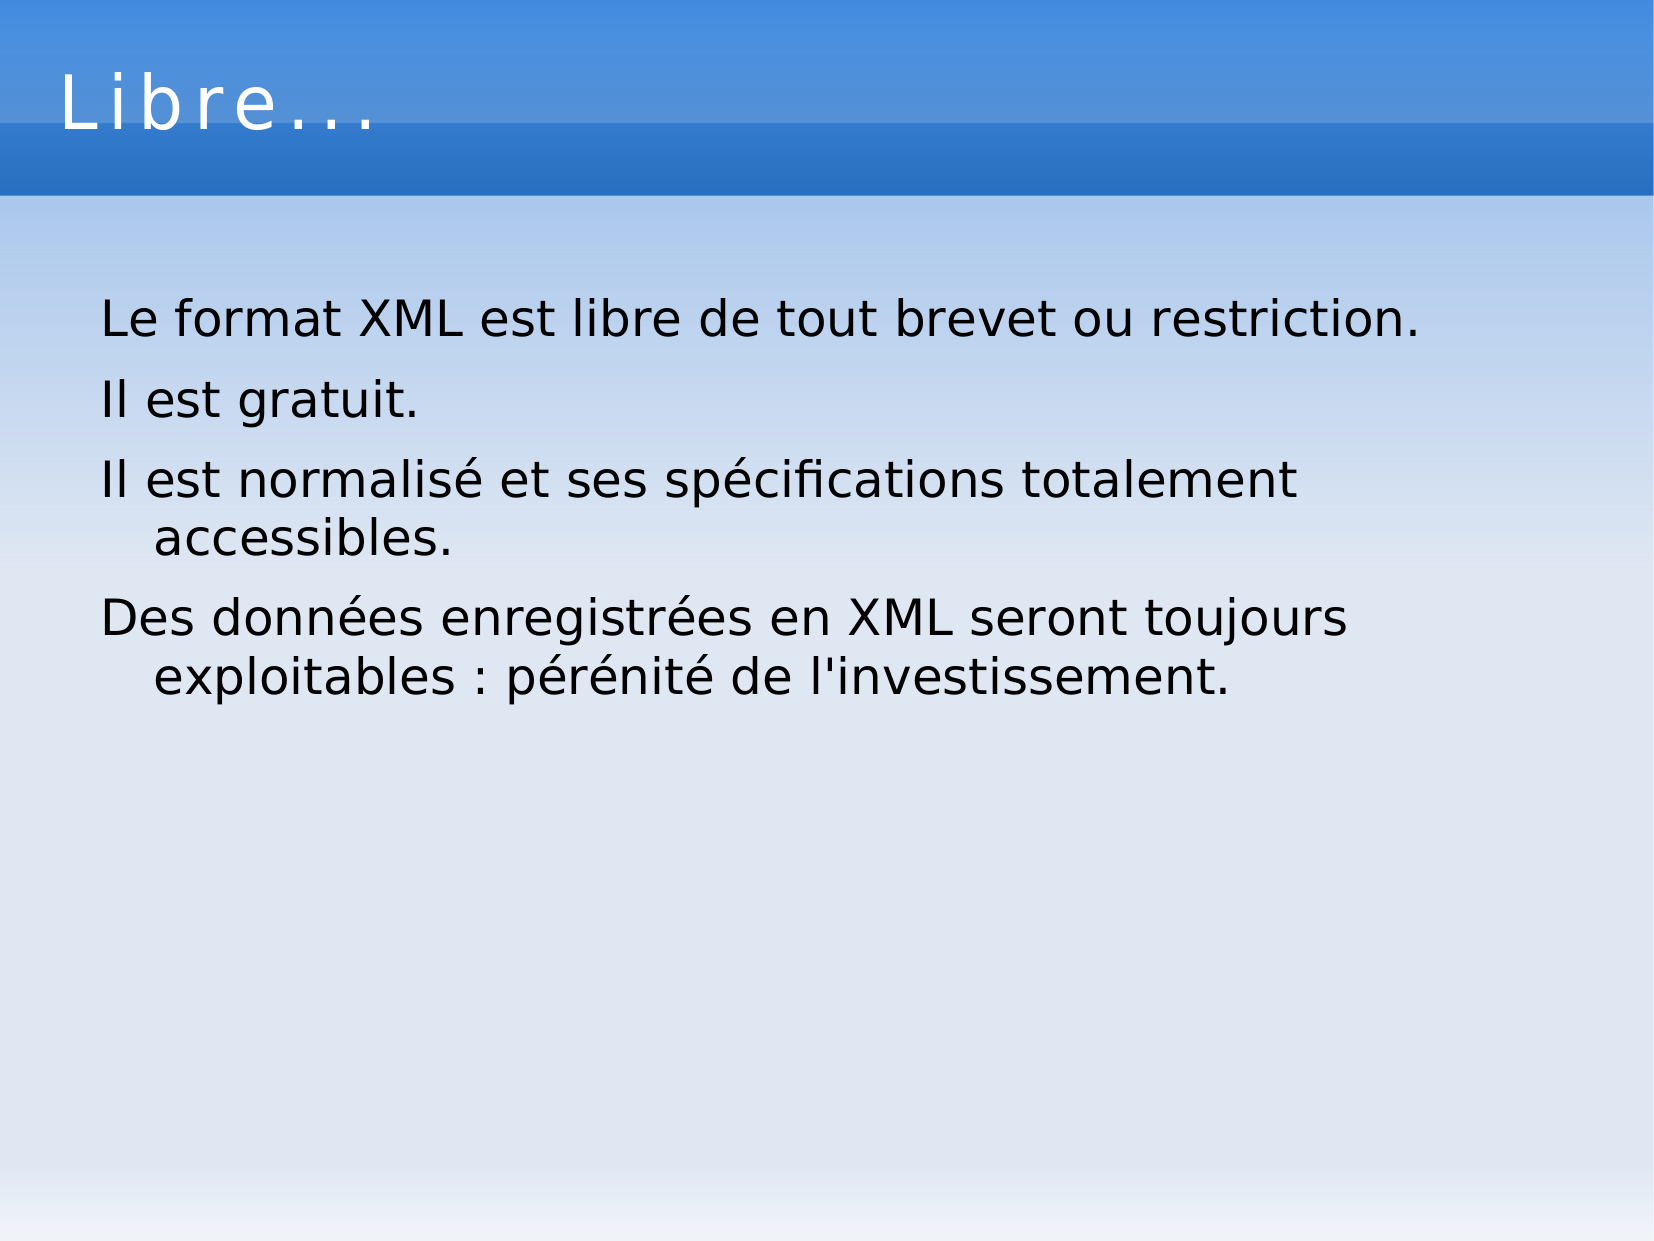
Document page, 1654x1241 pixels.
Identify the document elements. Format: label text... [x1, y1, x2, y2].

title Libre... [59, 29, 1270, 178]
list Le format XML est libre de tout brevet ou restriction. Il est gratuit. Il est normalisé et ses spécifications totalement accessibles. Des données enregistrées en XML seront toujours exploitables : pérénité de l'investissement. [82, 290, 1571, 1109]
picture [0, 0, 1654, 1241]
